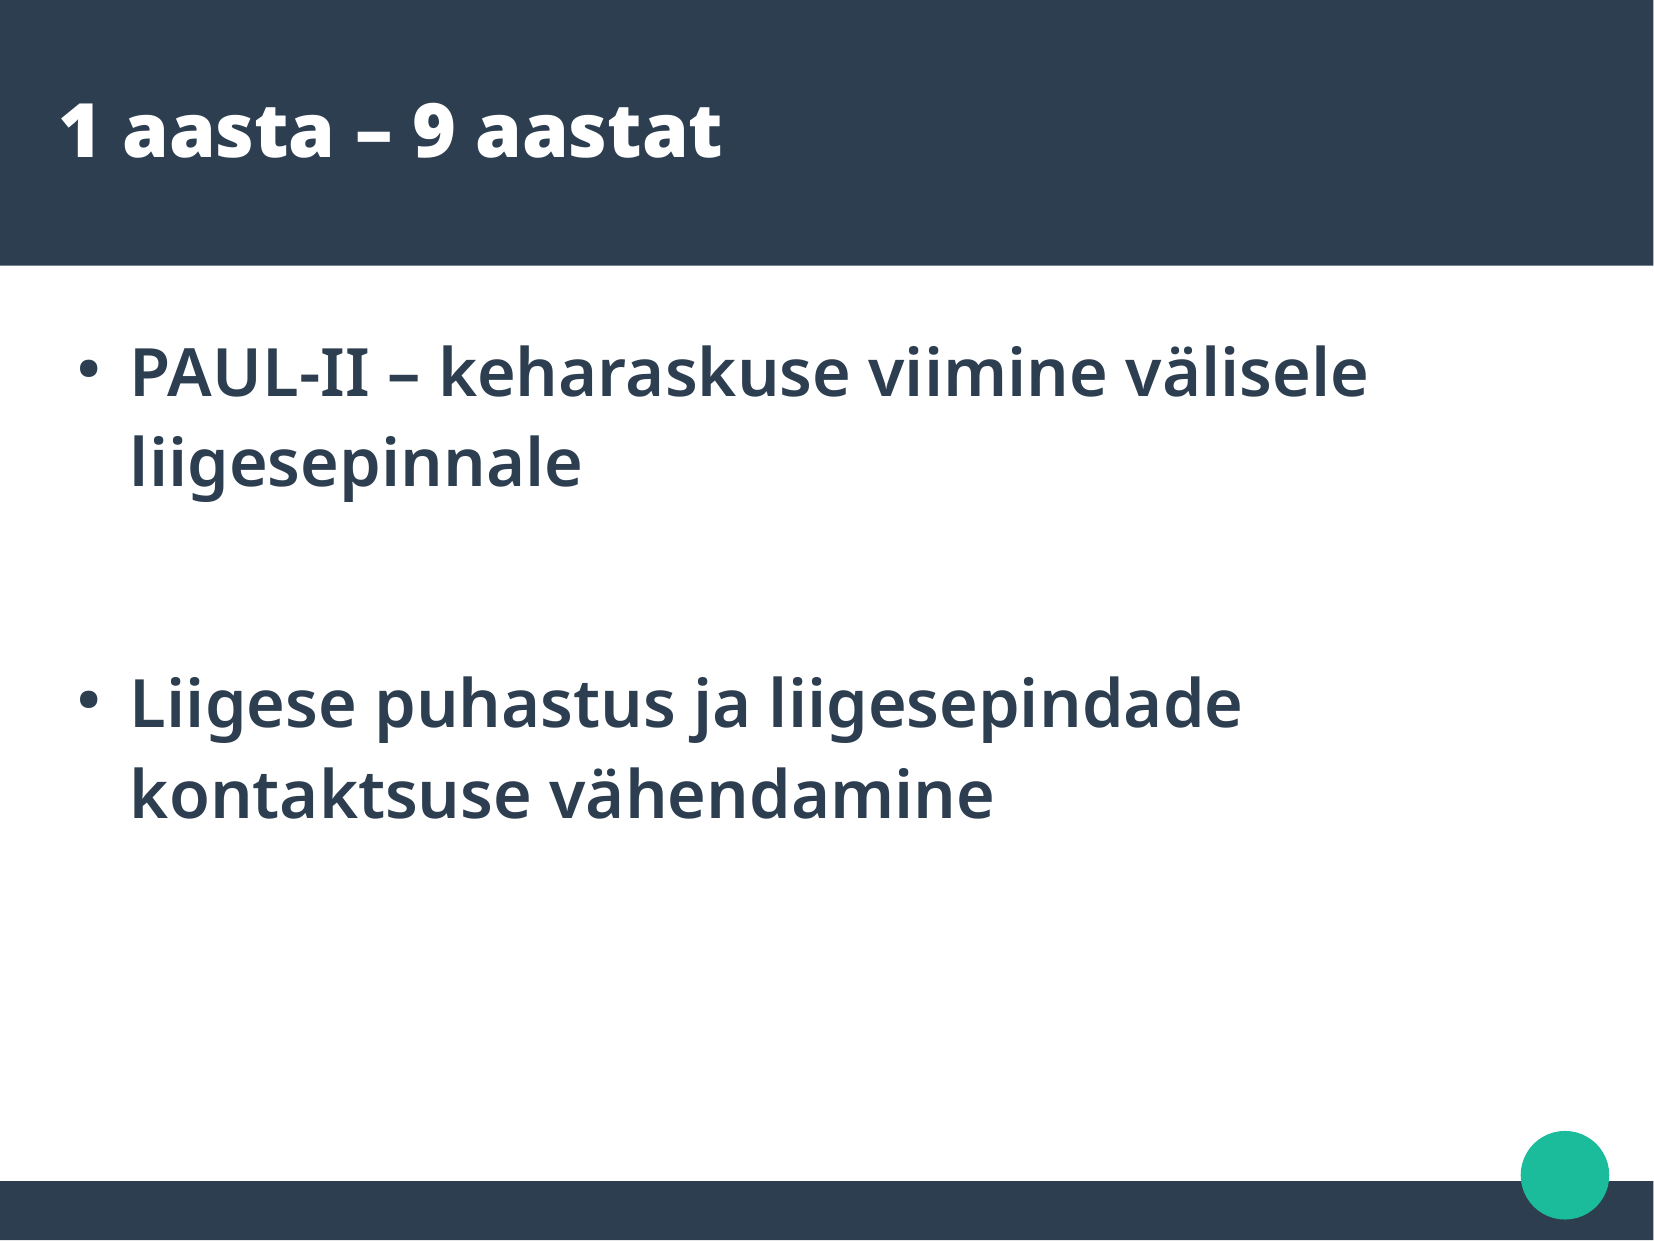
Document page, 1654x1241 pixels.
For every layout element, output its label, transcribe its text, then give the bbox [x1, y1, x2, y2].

list PAUL-II – keharaskuse viimine välisele liigesepinnale Liigese puhastus ja liigesepindade kontaktsuse vähendamine [59, 324, 1595, 1152]
title 1 aasta – 9 aastat [59, 49, 1595, 207]
